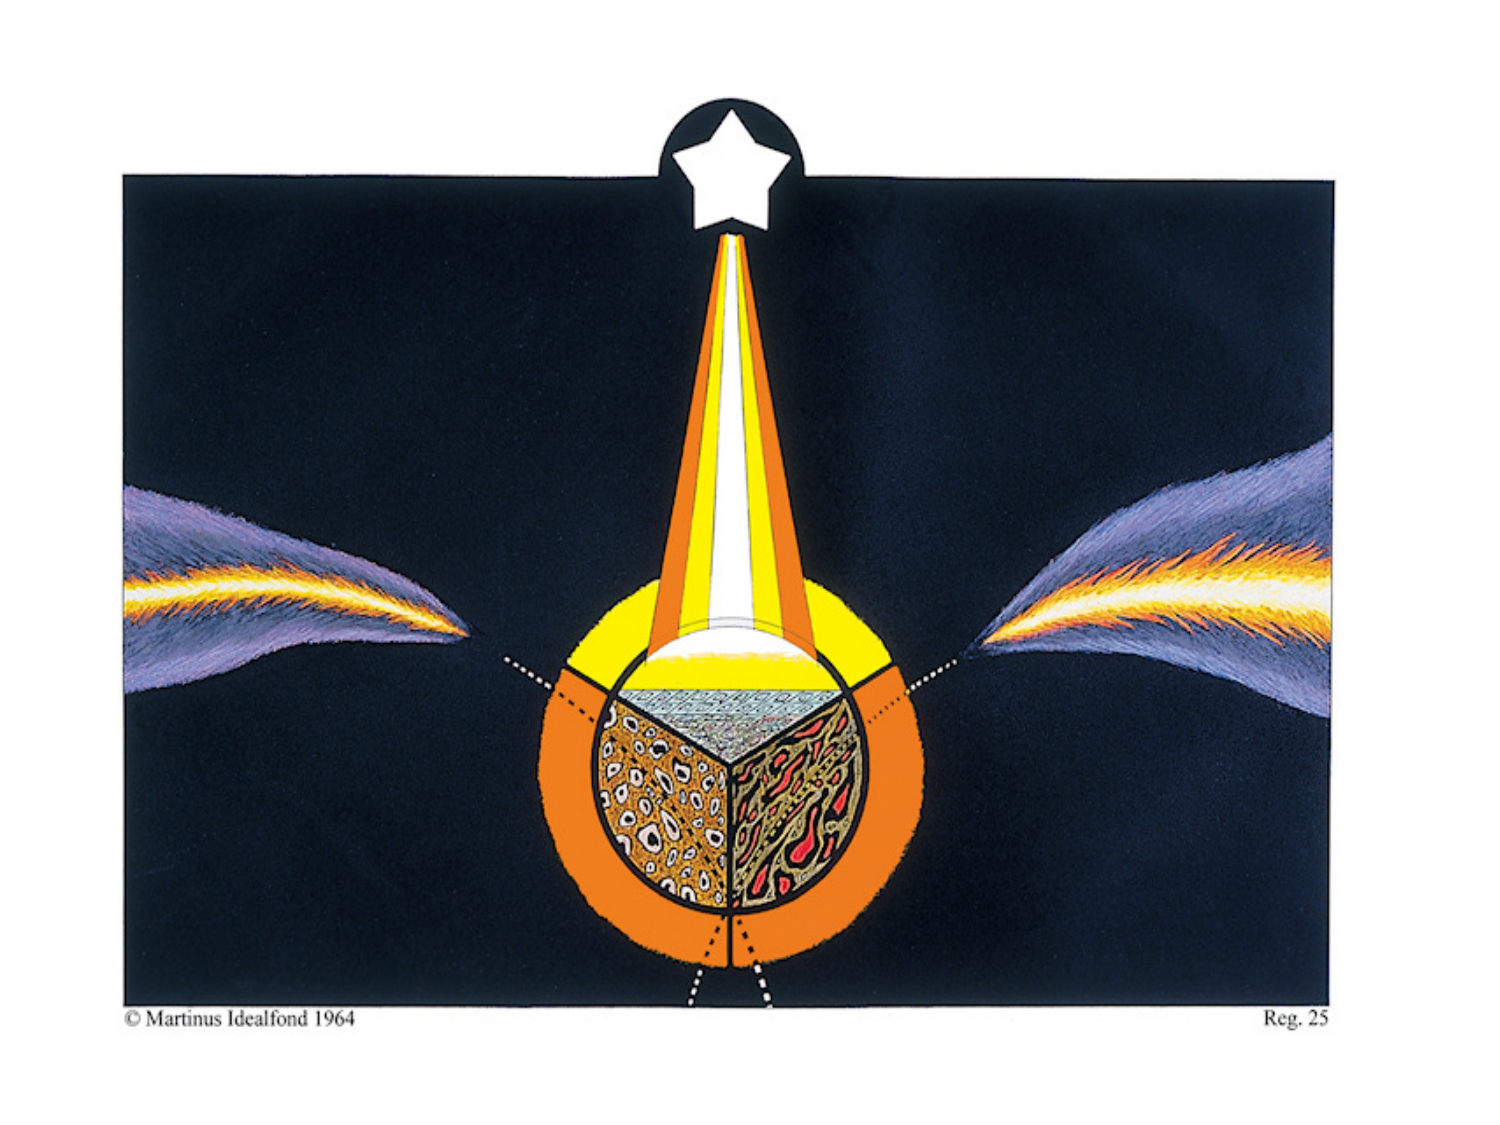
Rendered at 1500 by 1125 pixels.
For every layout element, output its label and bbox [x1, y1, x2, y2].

picture [118, 82, 1347, 1040]
